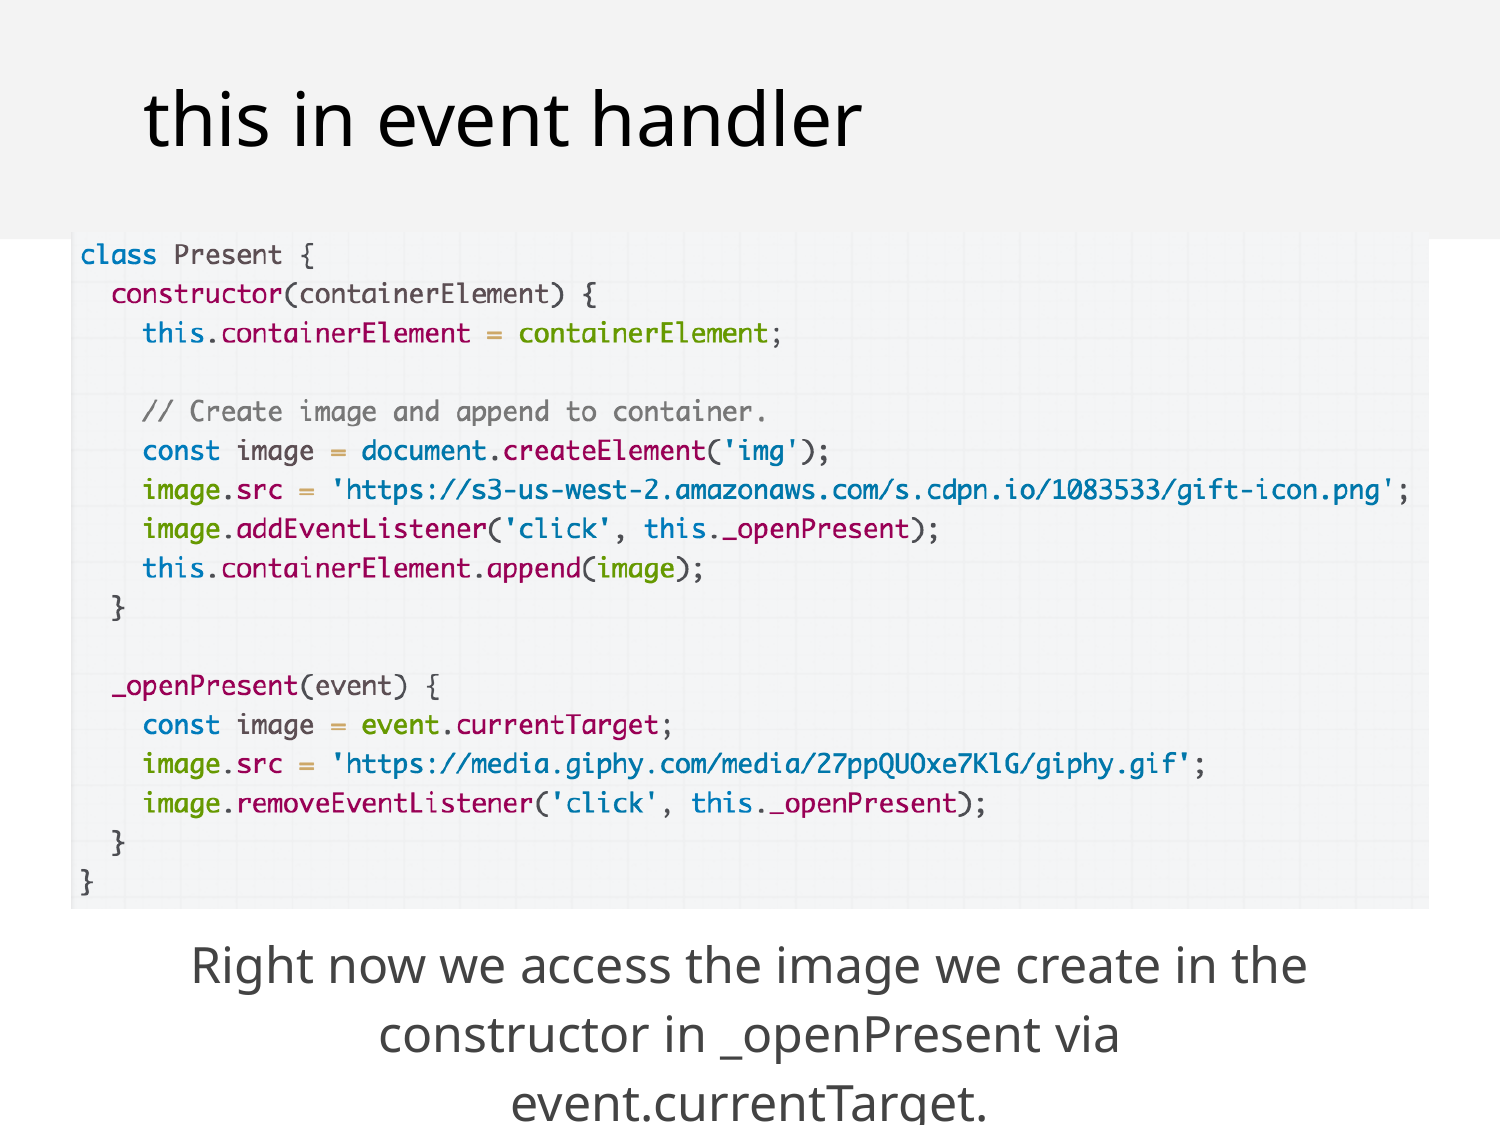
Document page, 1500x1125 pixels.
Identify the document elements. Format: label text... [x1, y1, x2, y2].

title this in event handler [128, 56, 1372, 183]
picture [71, 232, 1429, 910]
list Right now we access the image we create in the constructor in _openPresent via event.currentTarget. [128, 910, 1372, 1035]
